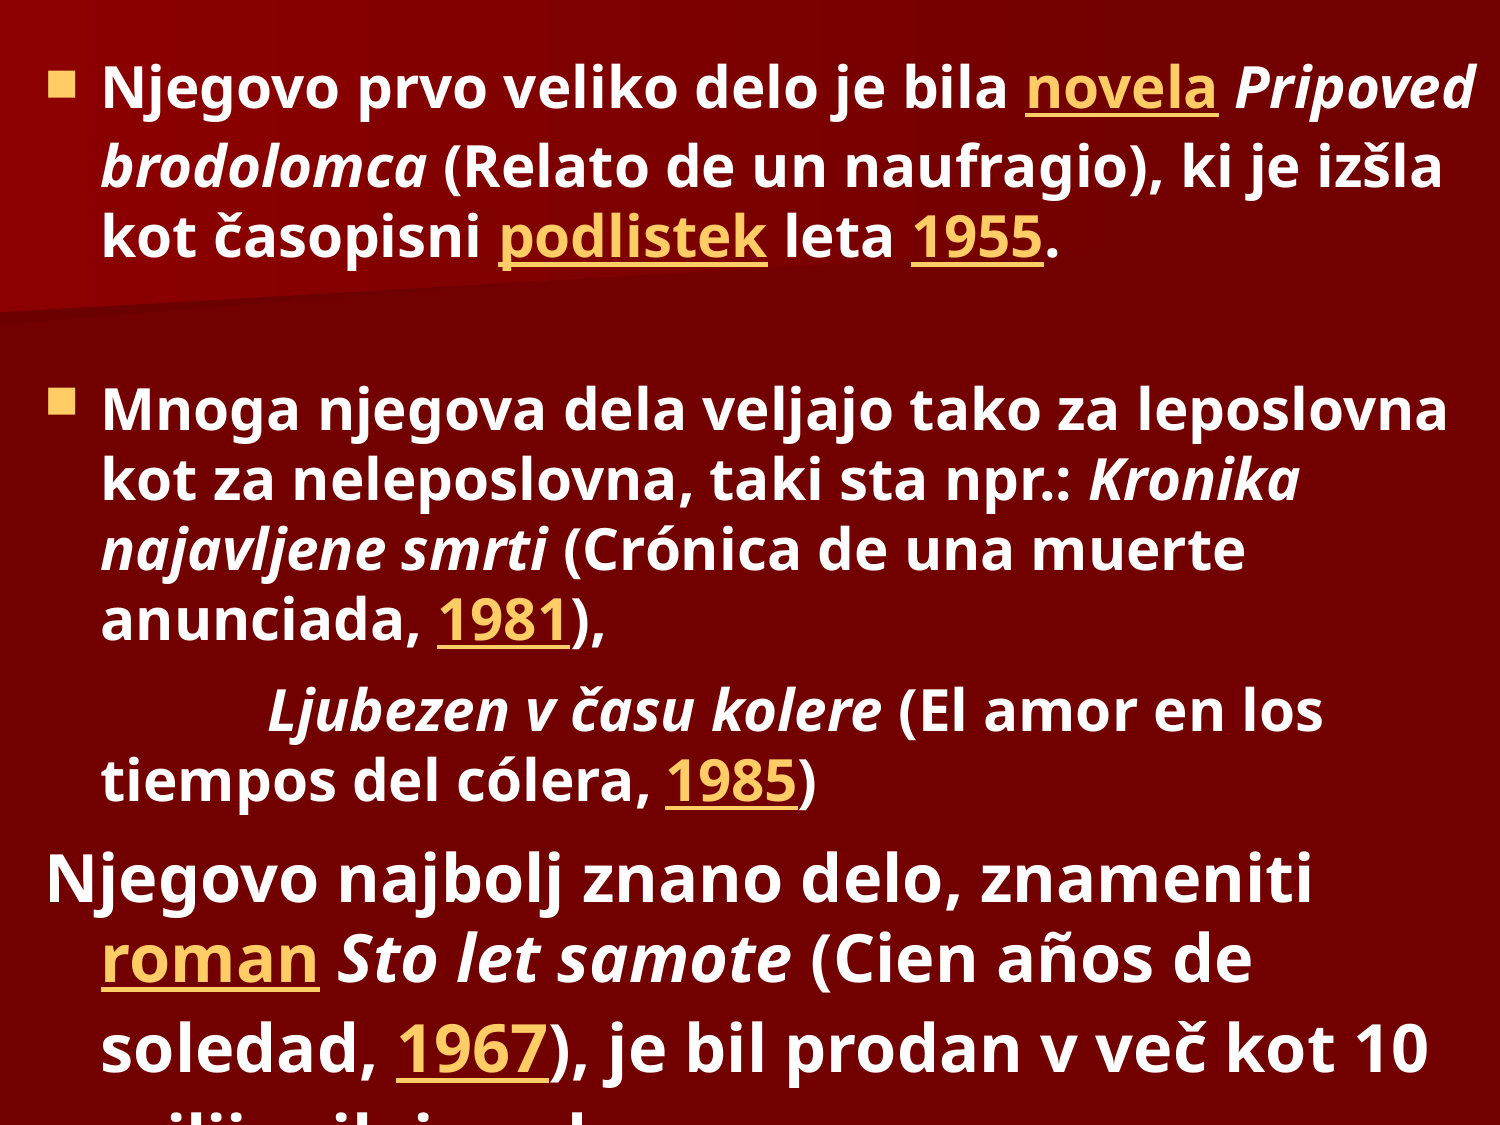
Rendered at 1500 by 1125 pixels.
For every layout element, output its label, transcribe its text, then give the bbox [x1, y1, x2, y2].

list Njegovo prvo veliko delo je bila novela Pripoved brodolomca (Relato de un naufragio), ki je izšla kot časopisni podlistek leta 1955. Mnoga njegova dela veljajo tako za leposlovna kot za neleposlovna, taki sta npr.: Kronika najavljene smrti (Crónica de una muerte anunciada, 1981), Ljubezen v času kolere (El amor en los tiempos del cólera, 1985) Njegovo najbolj znano delo, znameniti roman Sto let samote (Cien años de soledad, 1967), je bil prodan v več kot 10 milijonih izvodov. [29, 42, 1500, 1071]
